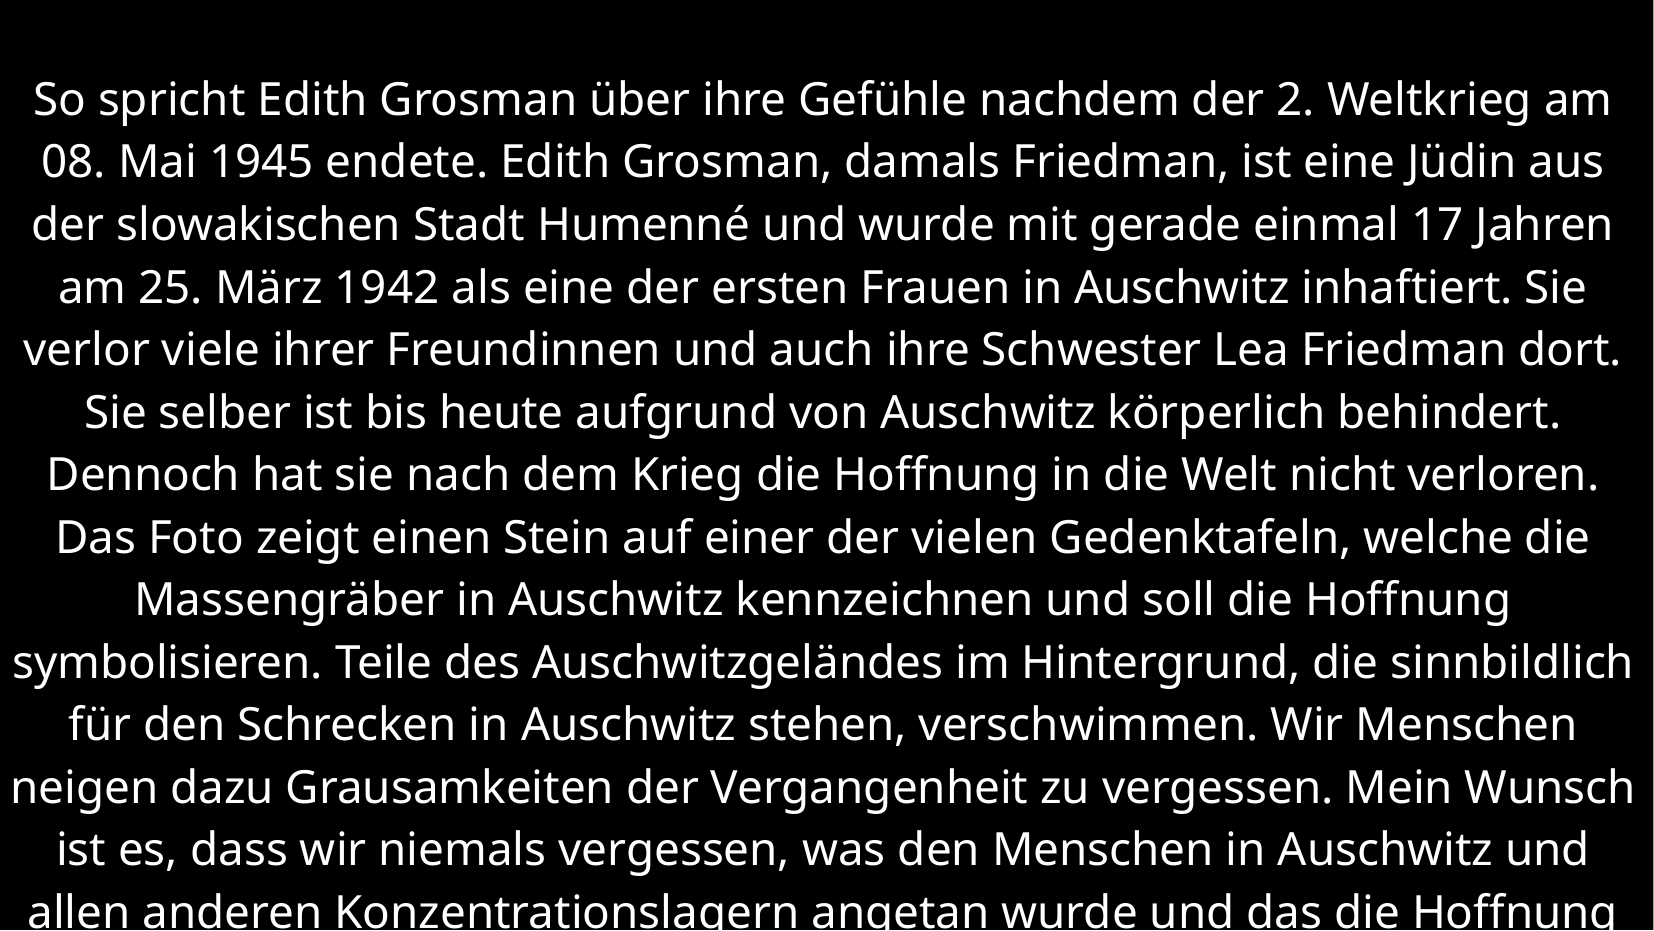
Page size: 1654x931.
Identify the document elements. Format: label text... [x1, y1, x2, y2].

text_box So spricht Edith Grosman über ihre Gefühle nachdem der 2. Weltkrieg am 08. Mai 1945 endete. Edith Grosman, damals Friedman, ist eine Jüdin aus der slowakischen Stadt Humenné und wurde mit gerade einmal 17 Jahren am 25. März 1942 als eine der ersten Frauen in Auschwitz inhaftiert. Sie verlor viele ihrer Freundinnen und auch ihre Schwester Lea Friedman dort. Sie selber ist bis heute aufgrund von Auschwitz körperlich behindert. Dennoch hat sie nach dem Krieg die Hoffnung in die Welt nicht verloren. Das Foto zeigt einen Stein auf einer der vielen Gedenktafeln, welche die Massengräber in Auschwitz kennzeichnen und soll die Hoffnung symbolisieren. Teile des Auschwitzgeländes im Hintergrund, die sinnbildlich für den Schrecken in Auschwitz stehen, verschwimmen. Wir Menschen neigen dazu Grausamkeiten der Vergangenheit zu vergessen. Mein Wunsch ist es, dass wir niemals vergessen, was den Menschen in Auschwitz und allen anderen Konzentrationslagern angetan wurde und das die Hoffnung von Edith Grosman nicht vergeblich ist. [0, 59, 1654, 869]
